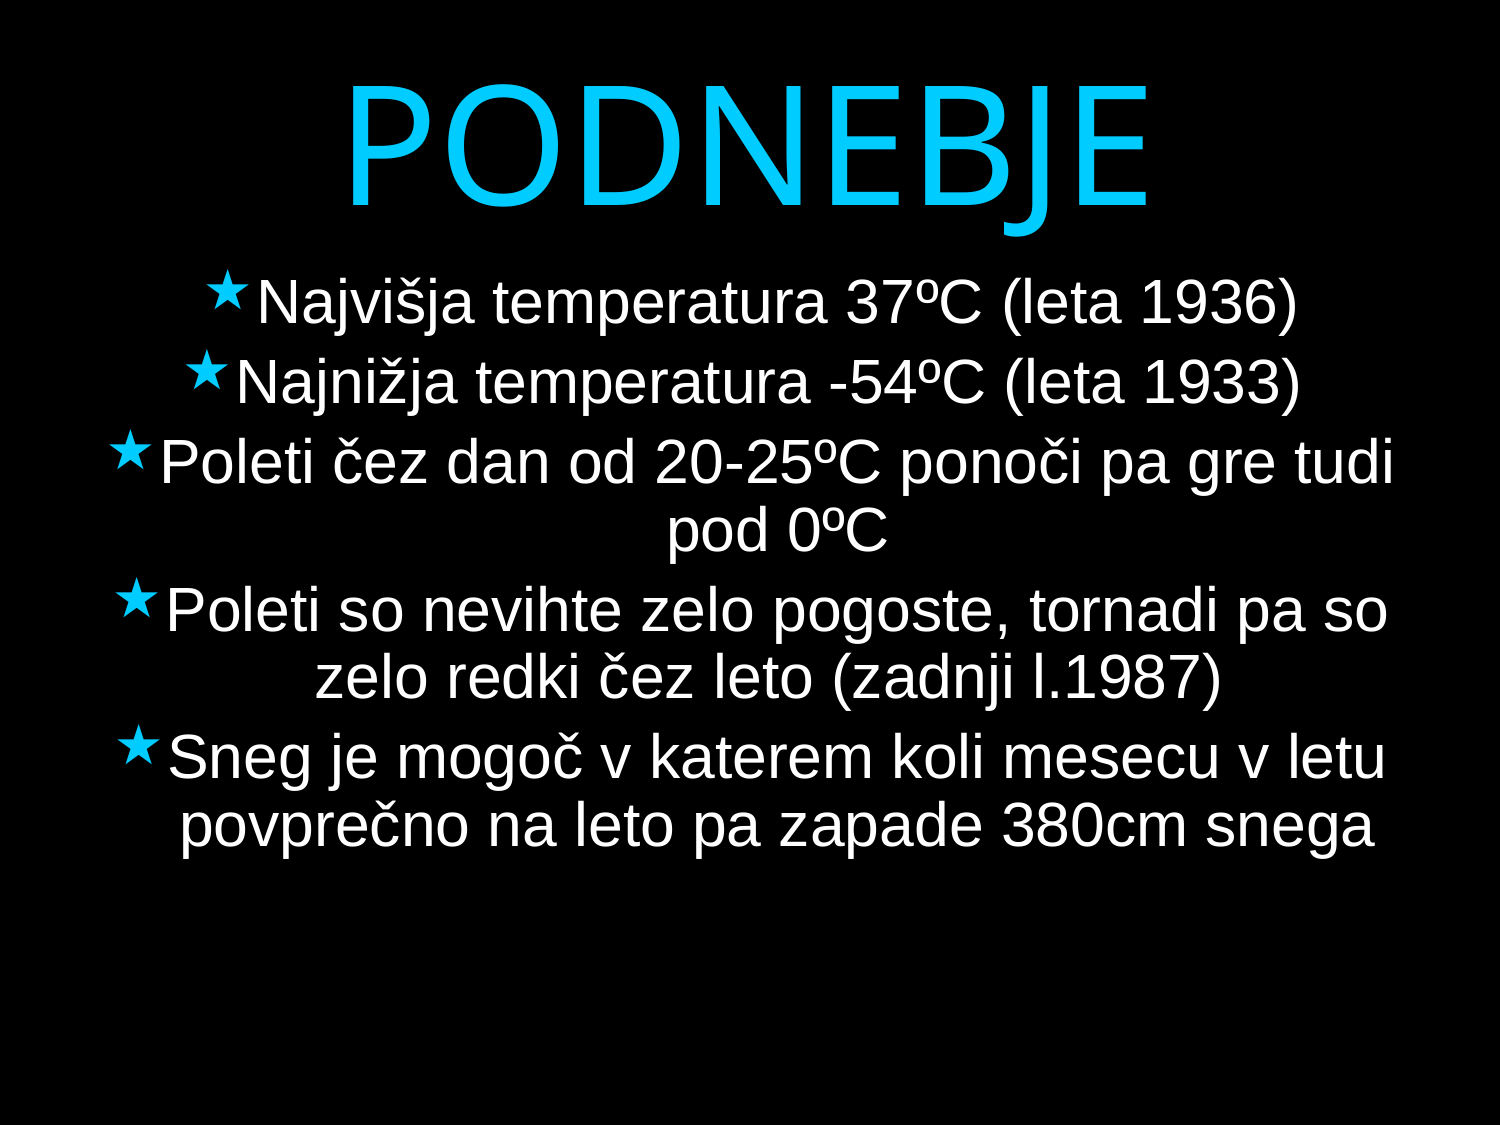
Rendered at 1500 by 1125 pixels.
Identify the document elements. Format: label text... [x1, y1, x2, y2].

list Najvišja temperatura 37ºC (leta 1936) Najnižja temperatura -54ºC (leta 1933) Poleti čez dan od 20-25ºC ponoči pa gre tudi pod 0ºC Poleti so nevihte zelo pogoste, tornadi pa so zelo redki čez leto (zadnji l.1987) Sneg je mogoč v katerem koli mesecu v letu povprečno na leto pa zapade 380cm snega [75, 262, 1425, 1005]
title PODNEBJE [75, 45, 1425, 233]
